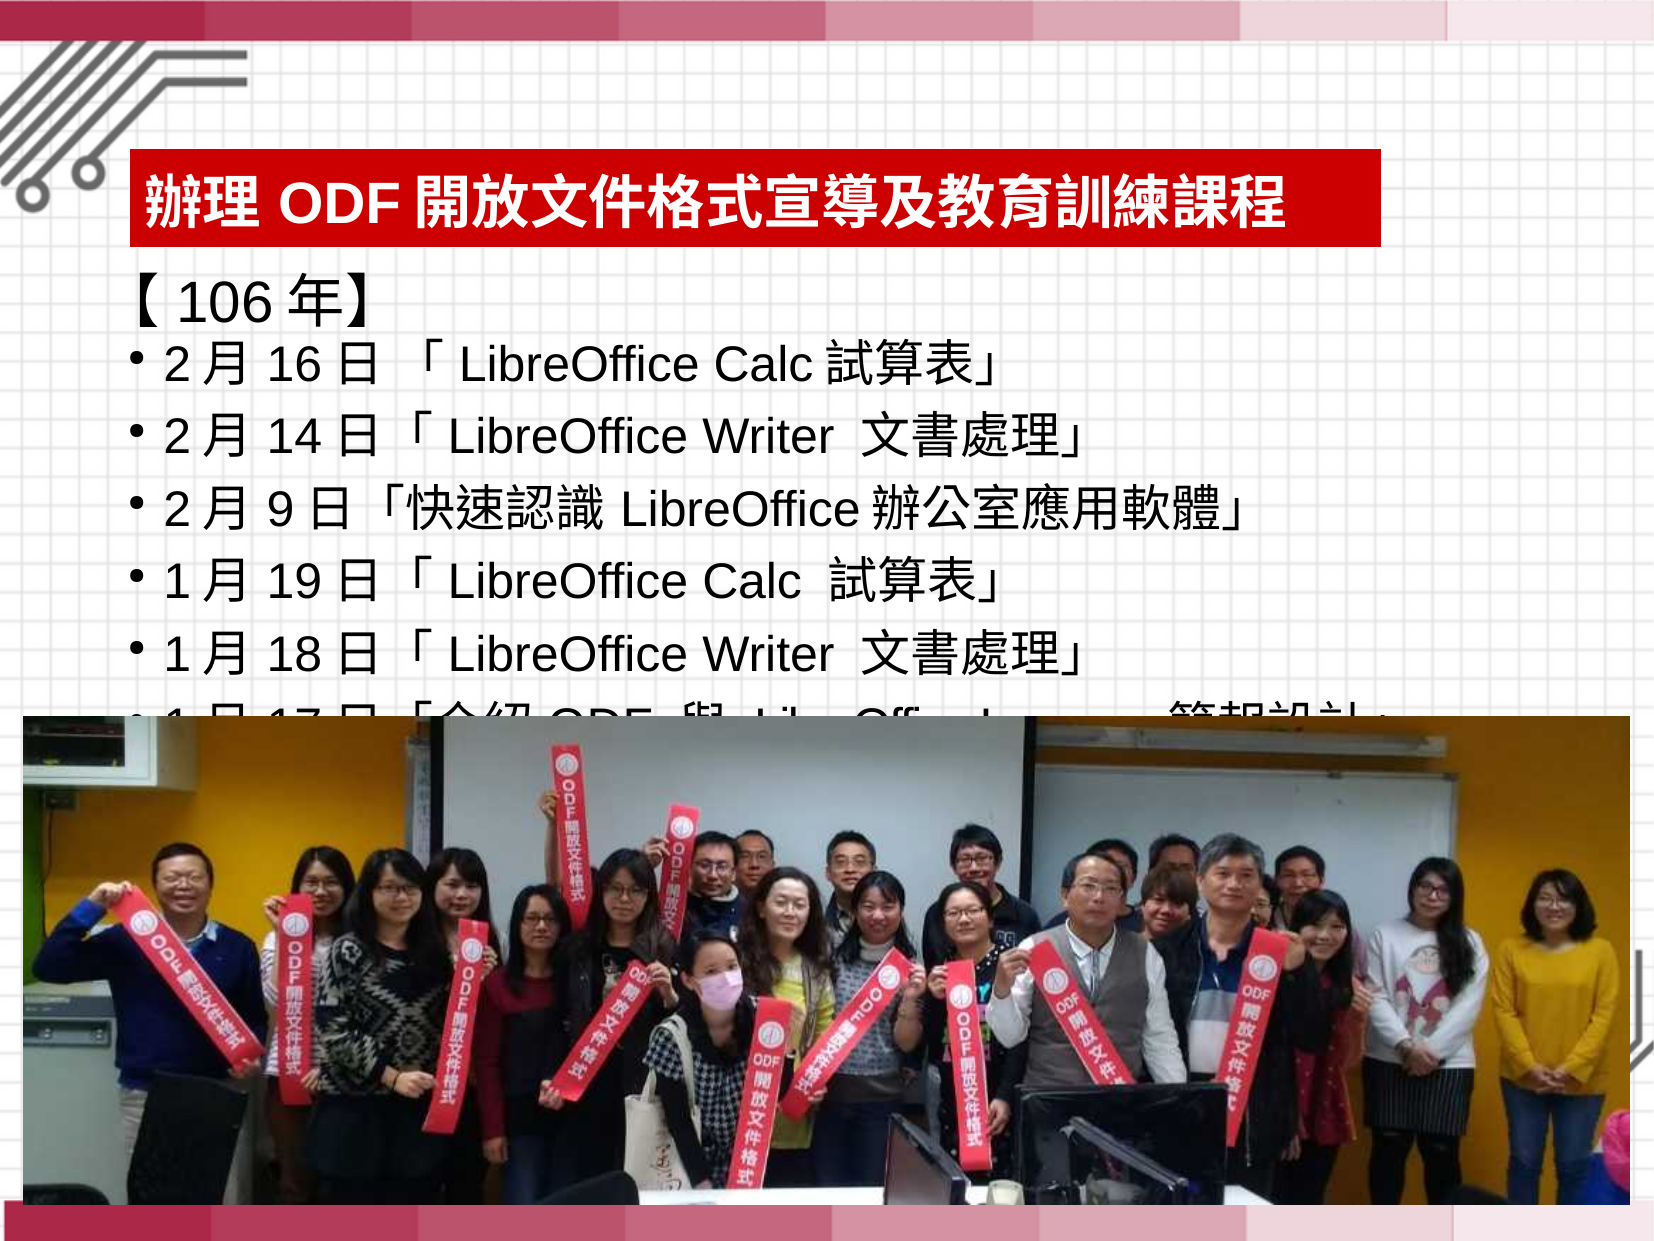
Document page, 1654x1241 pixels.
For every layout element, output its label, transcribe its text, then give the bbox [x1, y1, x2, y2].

text_box 【106年】 [86, 248, 461, 337]
text_box 2月16日 「LibreOffice Calc試算表」 2月14日「LibreOffice Writer 文書處理」 2月9日「快速認識LibreOffice辦公室應用軟體」 1月19日「LibreOffice Calc 試算表」 1月18日「LibreOffice Writer 文書處理」 1月17日「介紹ODF 與 LibreOffice Impress 簡報設計」 [113, 315, 1571, 709]
text_box 辦理ODF開放文件格式宣導及教育訓練課程 [129, 148, 1382, 237]
picture [0, 0, 1654, 1241]
